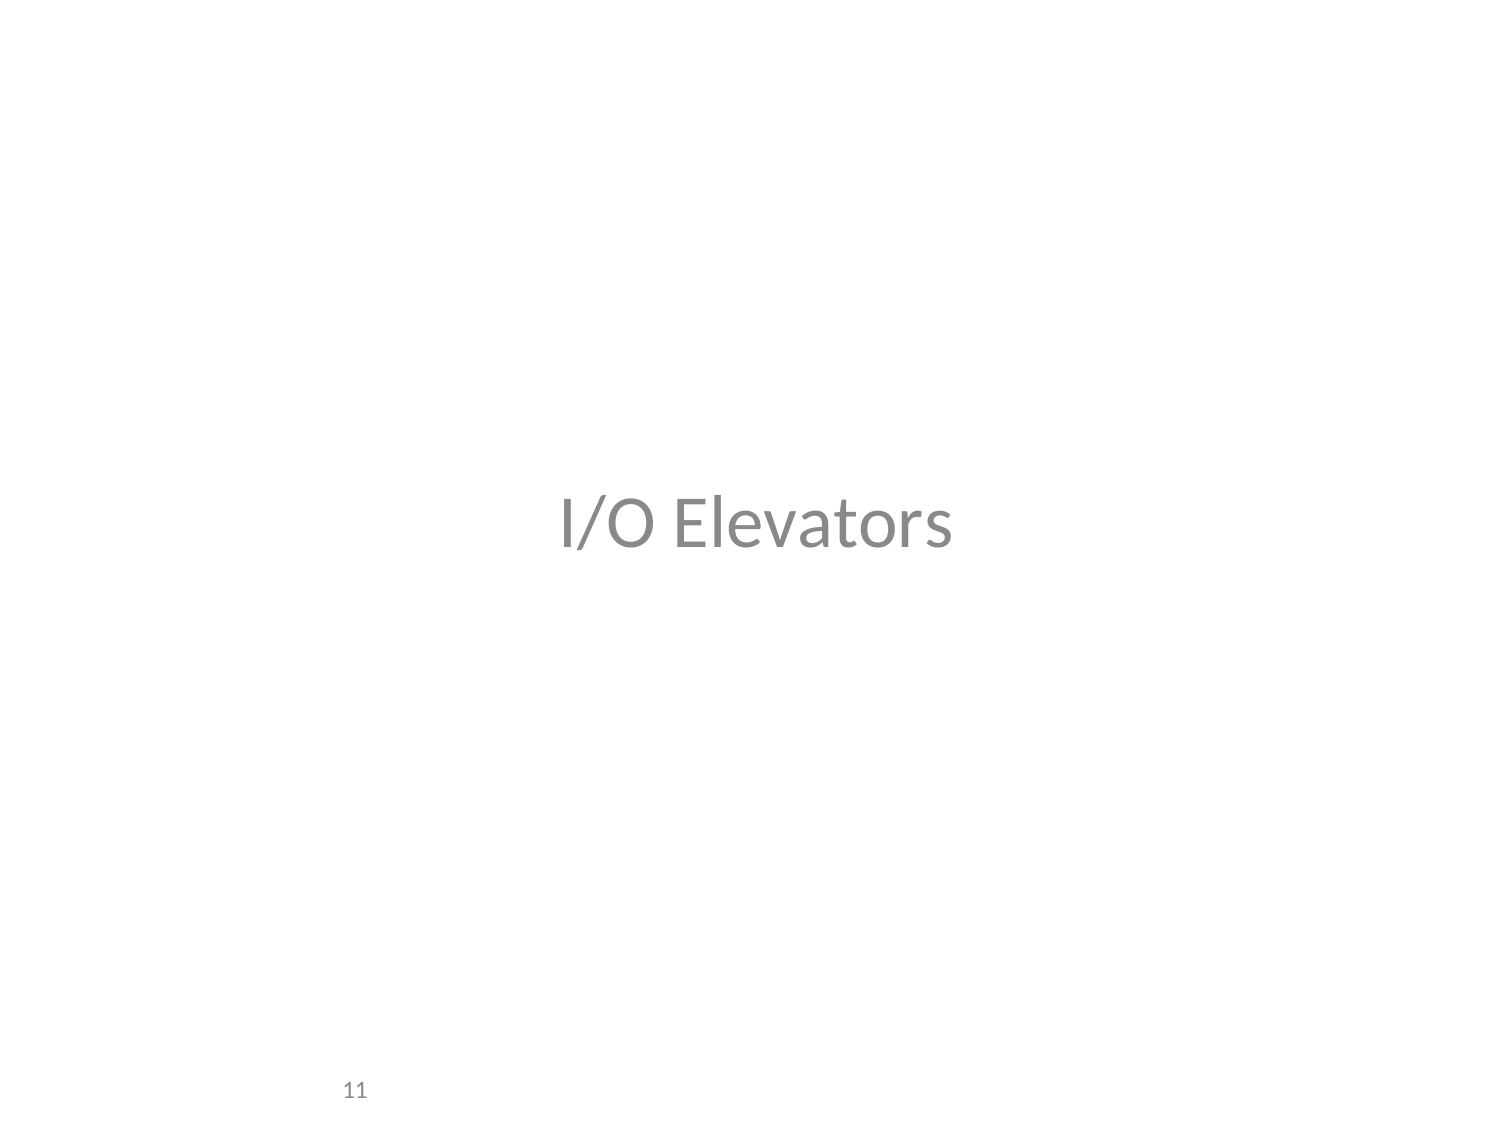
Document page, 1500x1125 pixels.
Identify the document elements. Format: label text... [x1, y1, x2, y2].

text_box I/O Elevators [118, 439, 1394, 574]
text_box <number> [327, 1074, 1207, 1111]
